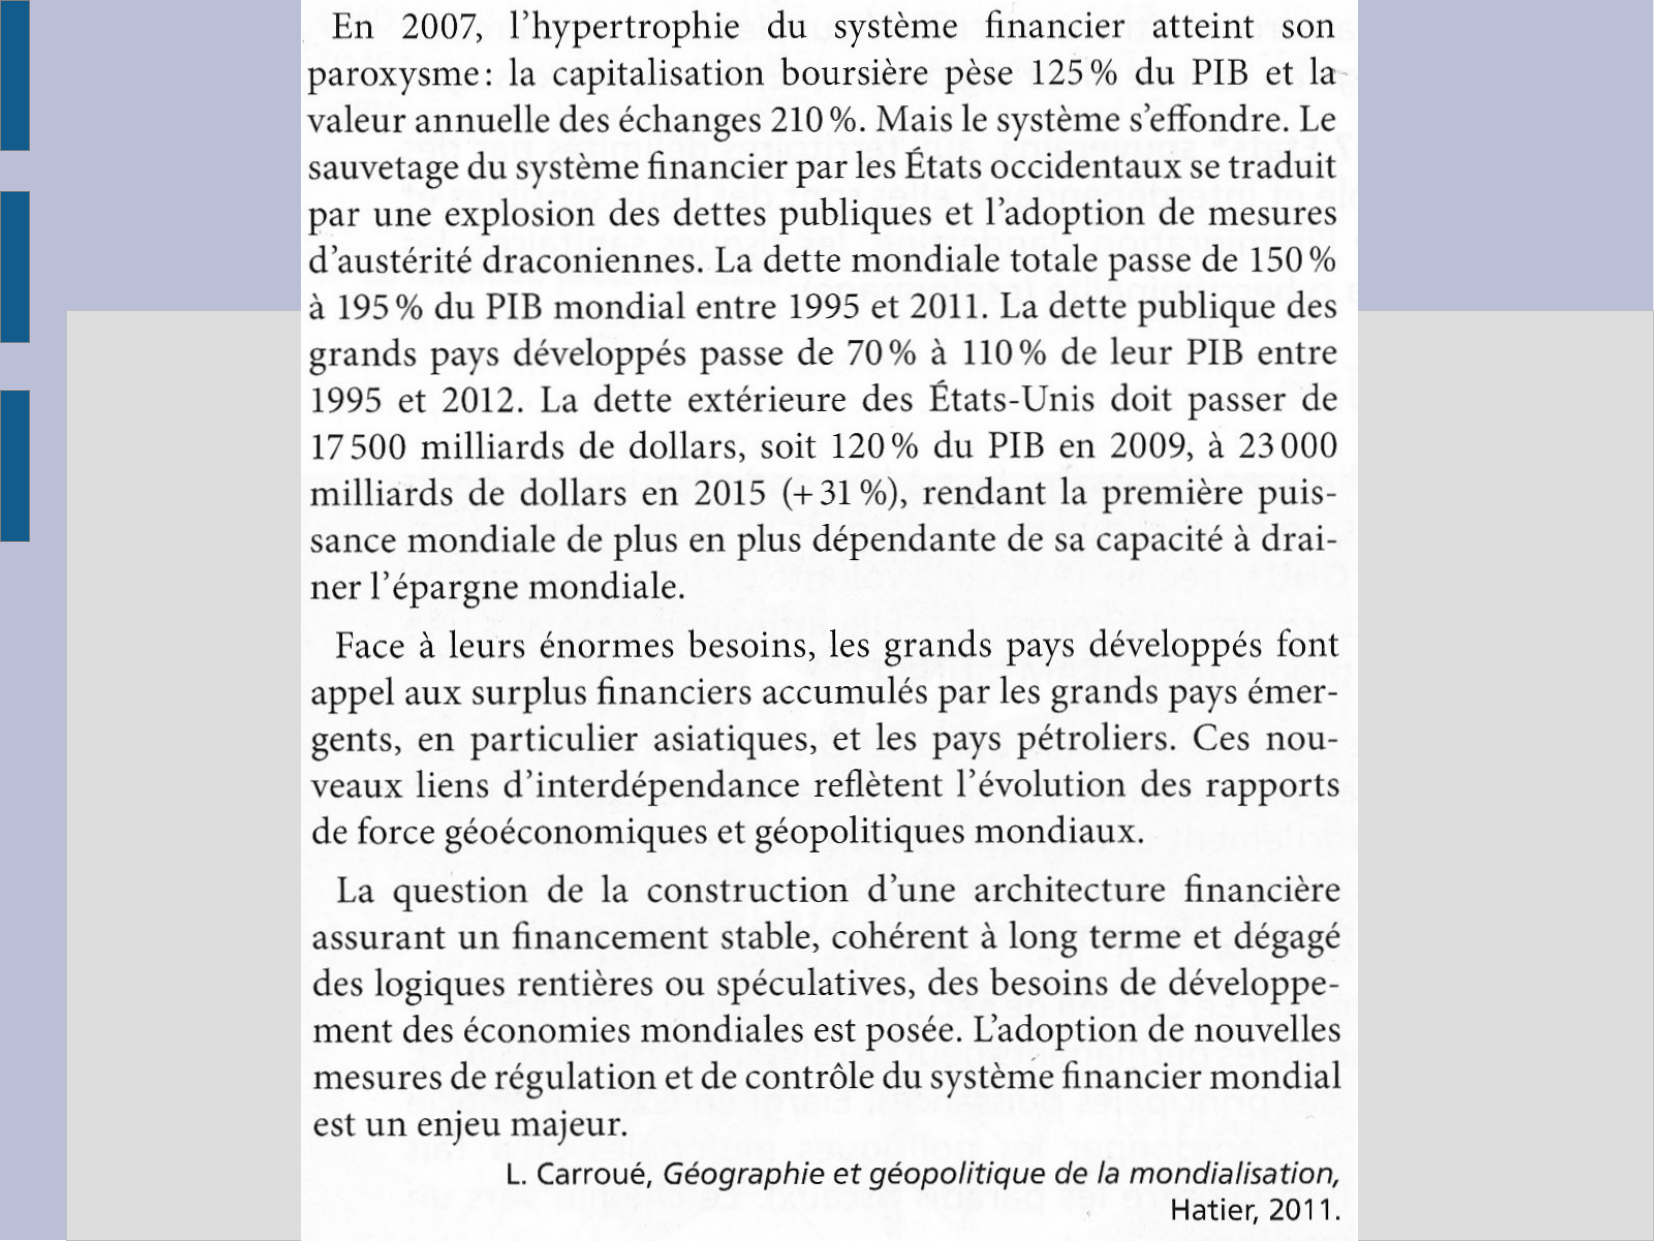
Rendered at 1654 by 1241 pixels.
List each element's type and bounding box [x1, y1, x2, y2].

picture [301, 0, 1358, 1241]
